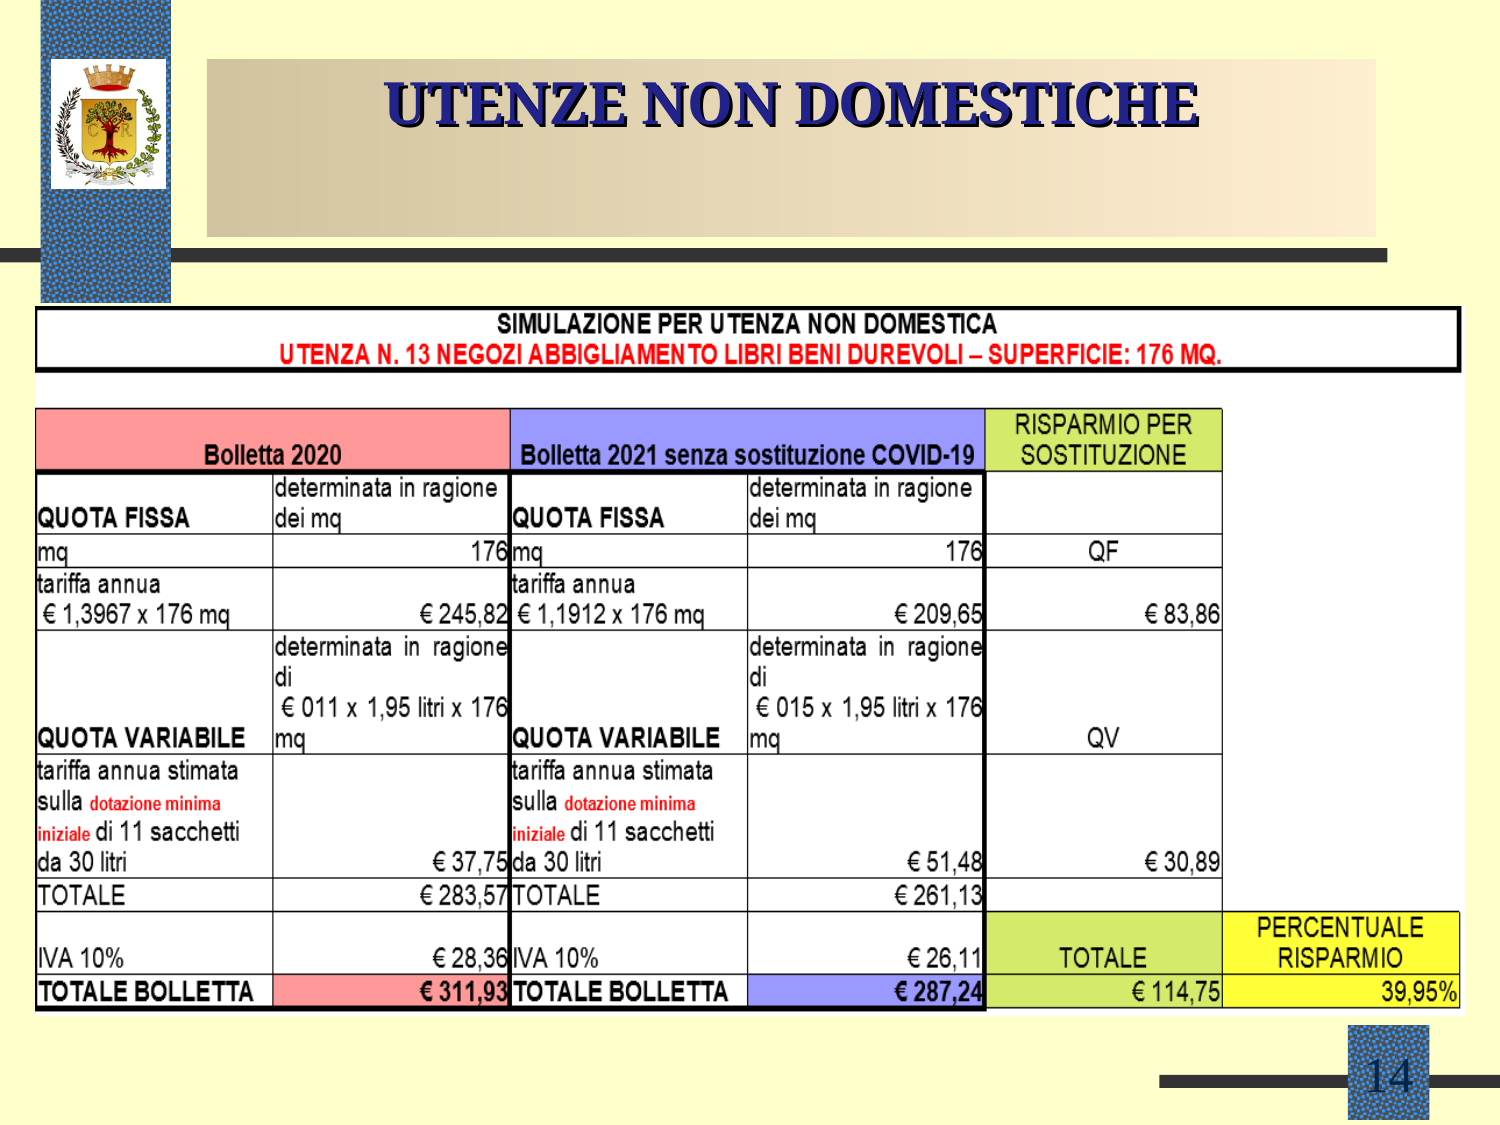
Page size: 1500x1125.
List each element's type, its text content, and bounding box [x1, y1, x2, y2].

text_box <numero> [1347, 1025, 1430, 1120]
text_box UTENZE NON DOMESTICHE [206, 59, 1377, 237]
picture [35, 306, 1465, 1016]
picture [40, 0, 171, 303]
